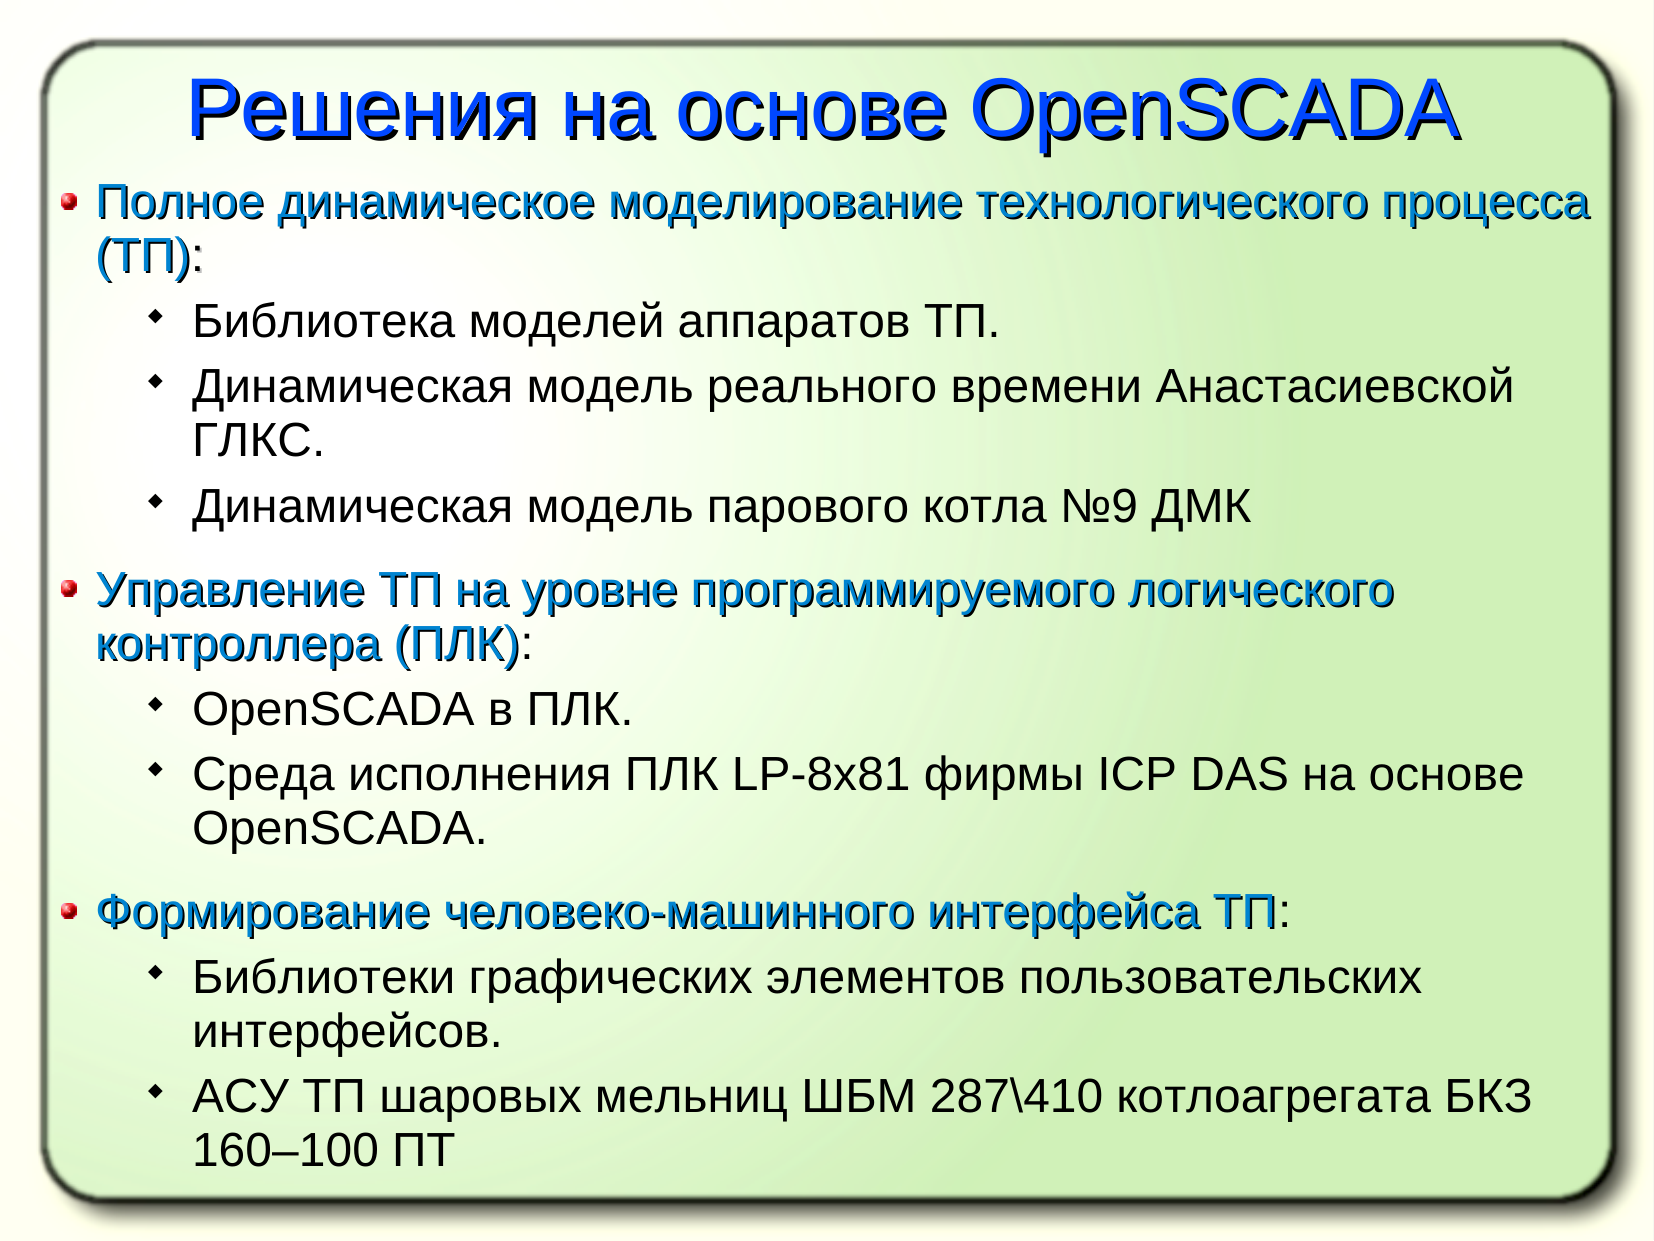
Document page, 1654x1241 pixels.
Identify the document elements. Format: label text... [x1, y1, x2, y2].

list Полное динамическое моделирование технологического процесса (ТП): Библиотека моделей аппаратов ТП. Динамическая модель реального времени Анастасиевской ГЛКС. Динамическая модель парового котла №9 ДМК Управление ТП на уровне программируемого логического контроллера (ПЛК): OpenSCADA в ПЛК. Среда исполнения ПЛК LP-8x81 фирмы ICP DAS на основе OpenSCADA. Формирование человеко-машинного интерфейса ТП: Библиотеки графических элементов пользовательских интерфейсов. АСУ ТП шаровых мельниц ШБМ 287\410 котлоагрегата БКЗ 160–100 ПТ [50, 174, 1611, 1186]
title Решения на основе OpenSCADA [43, 53, 1603, 147]
